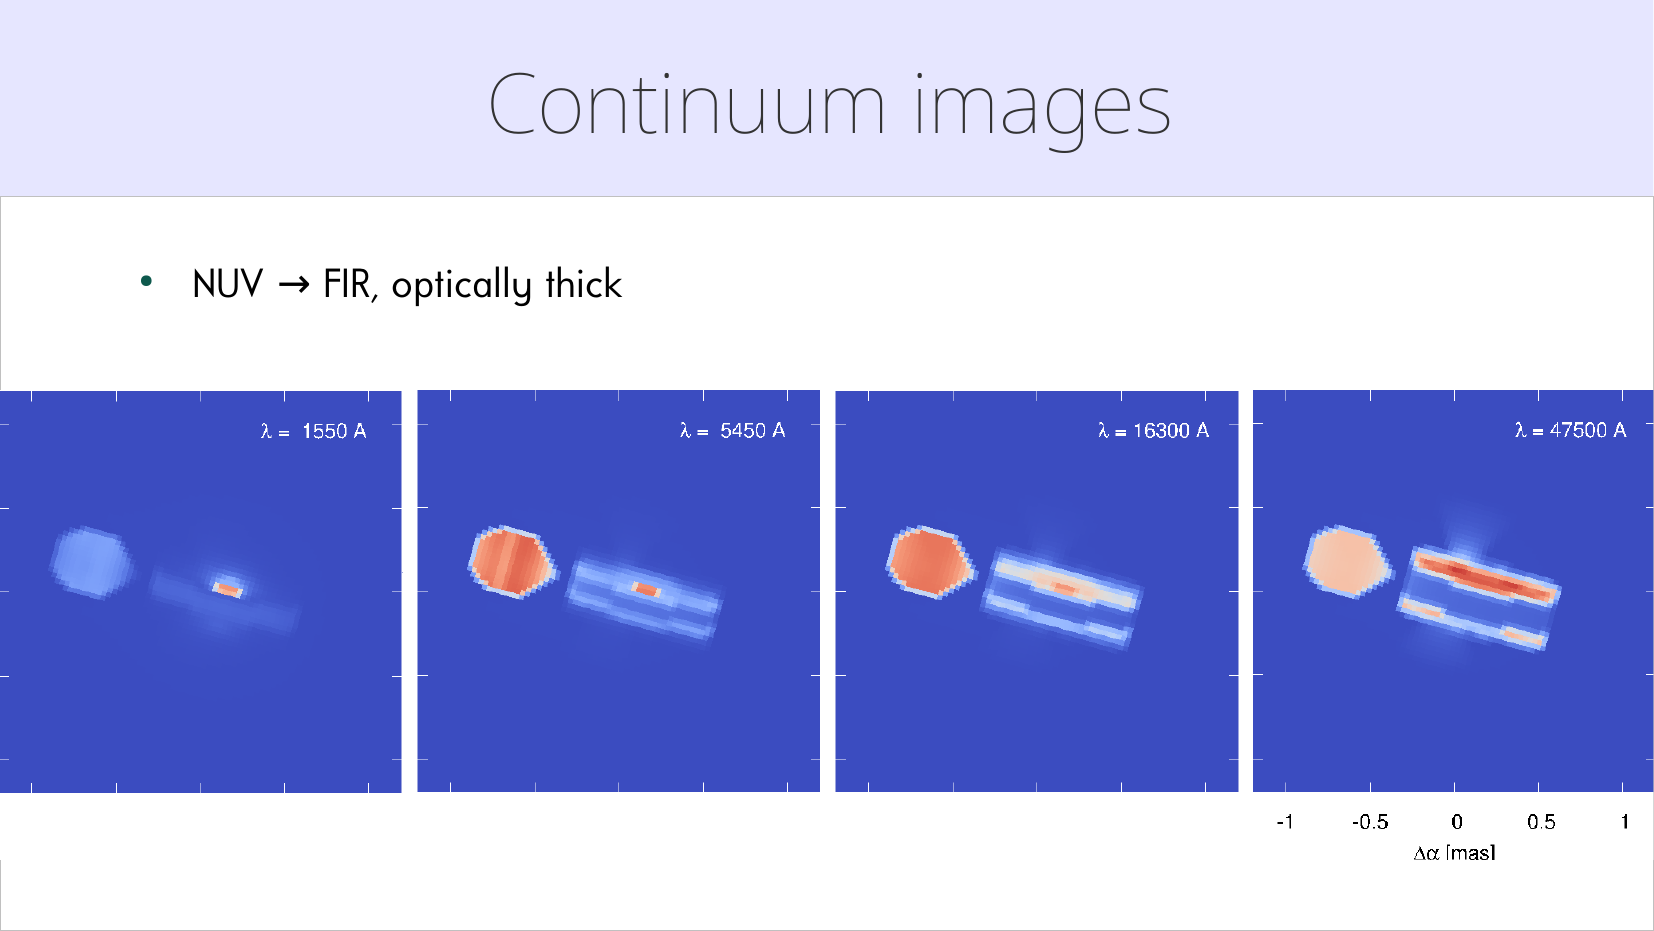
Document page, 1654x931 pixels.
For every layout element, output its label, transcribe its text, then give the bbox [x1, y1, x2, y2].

title Continuum images [124, 23, 1537, 179]
list NUV → FIR, optically thick [121, 258, 1534, 390]
picture [0, 390, 1654, 860]
